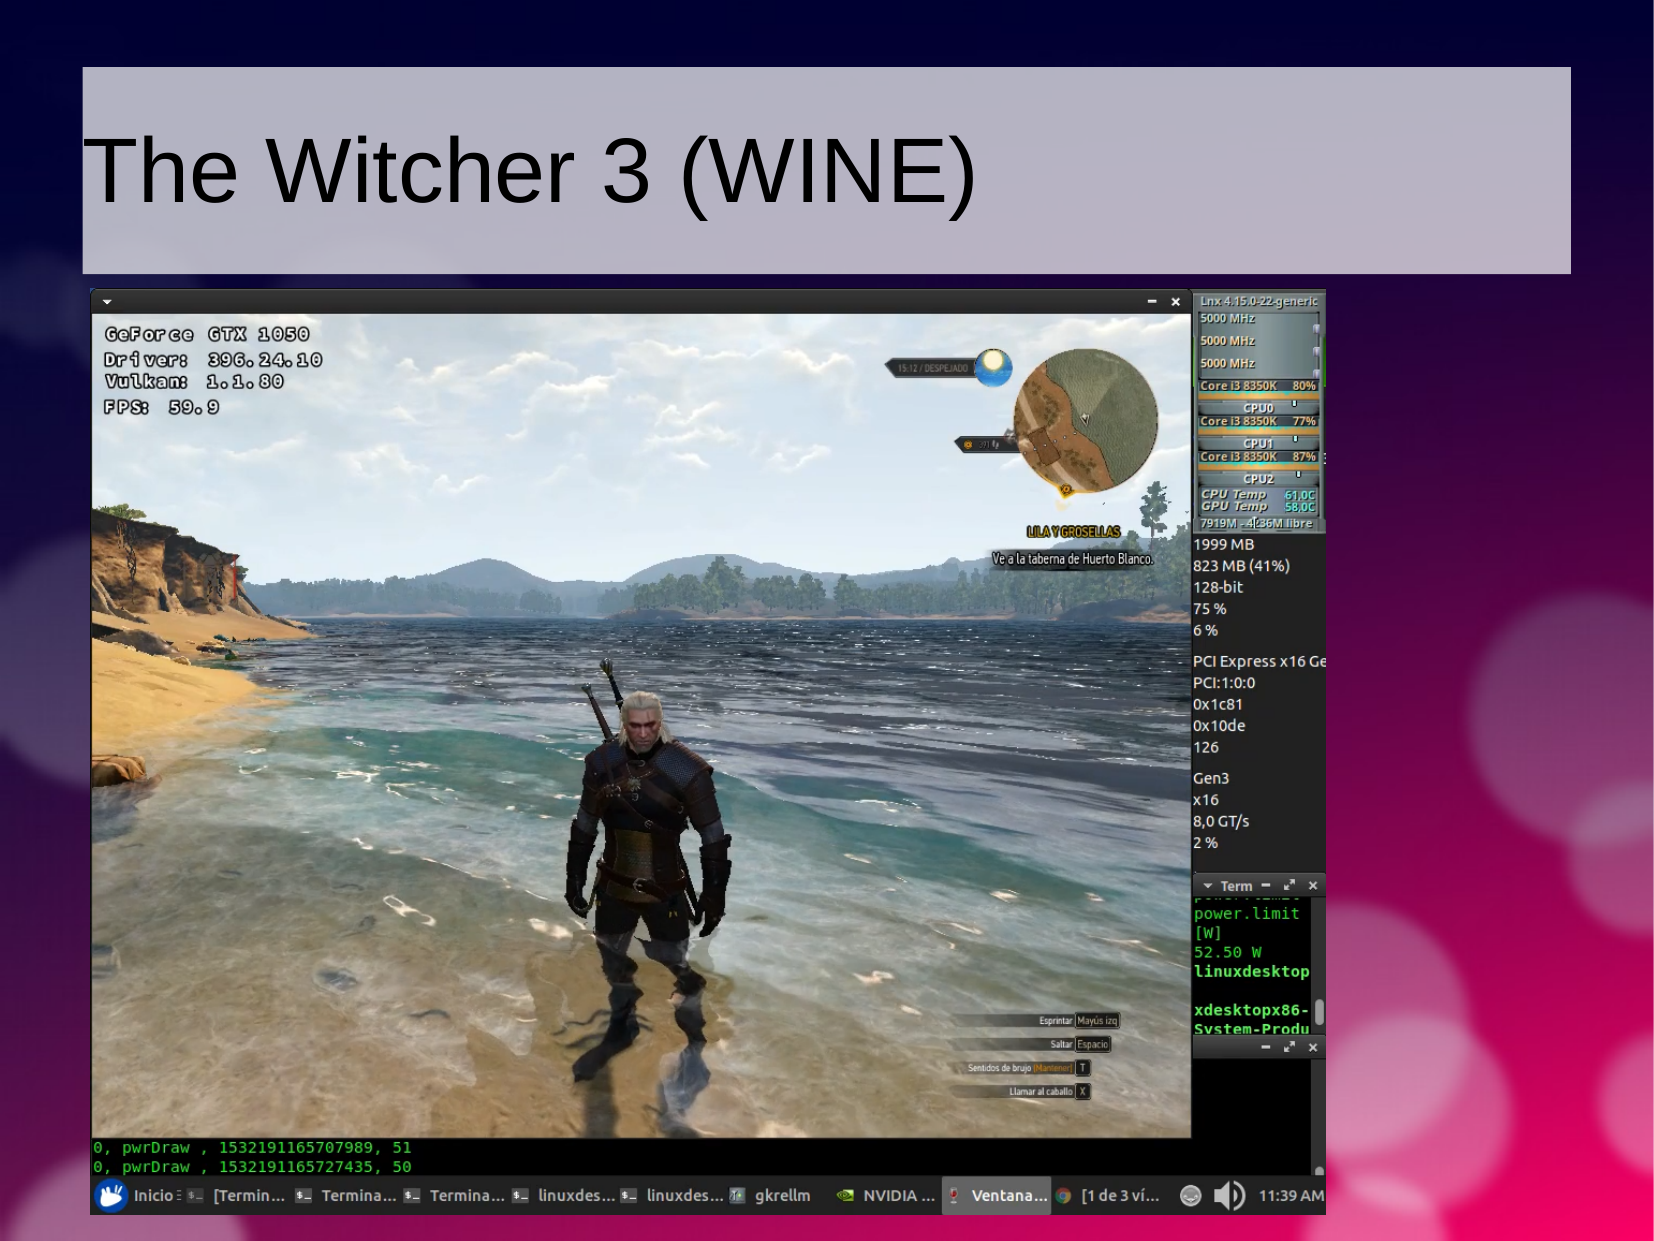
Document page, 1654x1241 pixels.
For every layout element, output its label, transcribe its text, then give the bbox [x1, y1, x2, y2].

picture [0, 0, 1654, 1241]
title The Witcher 3 (WINE) [82, 67, 1571, 275]
